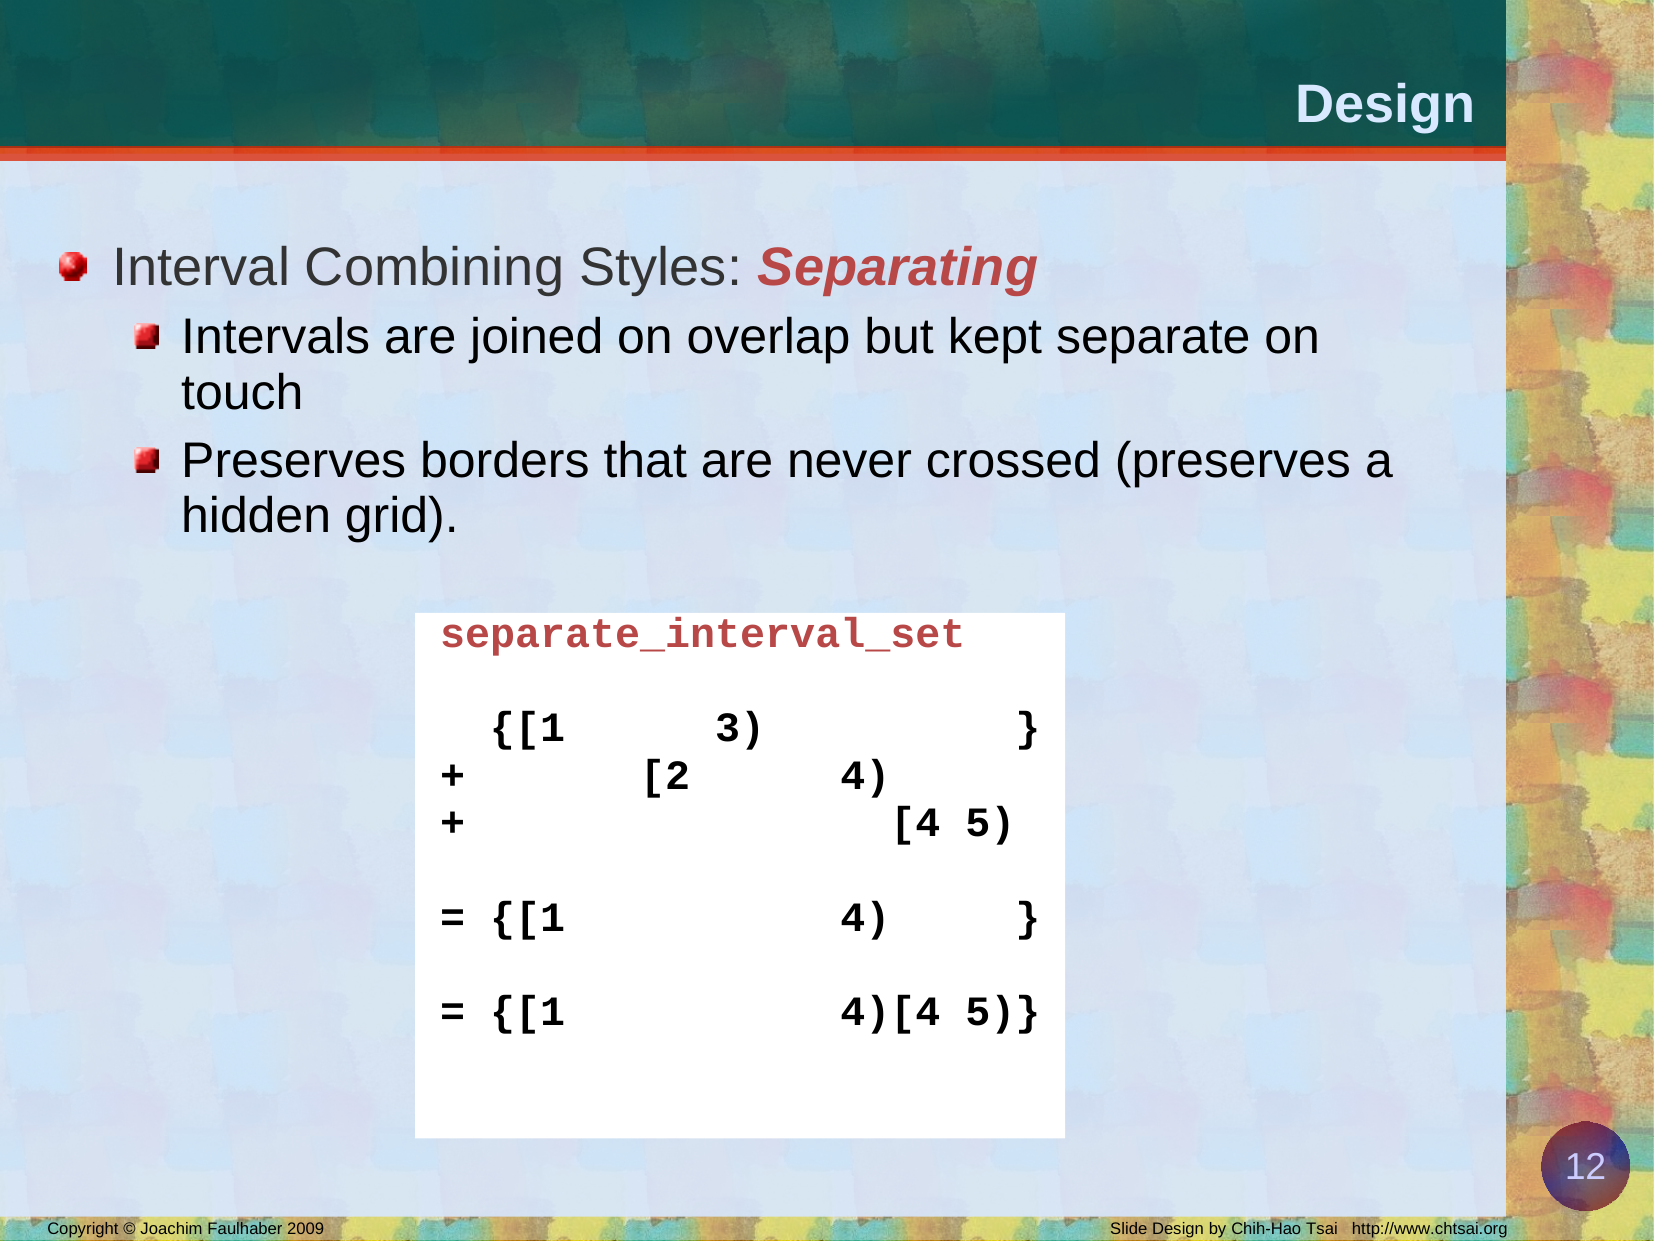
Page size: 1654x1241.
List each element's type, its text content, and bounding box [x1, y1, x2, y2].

text_box separate_interval_set {[1 3) } + [2 4) + [4 5) = {[1 4) } = {[1 4)[4 5)} [415, 612, 1066, 1139]
title Design [29, 59, 1477, 148]
list Interval Combining Styles: Separating Intervals are joined on overlap but kept separate on touch Preserves borders that are never crossed (preserves a hidden grid). [59, 236, 1418, 566]
